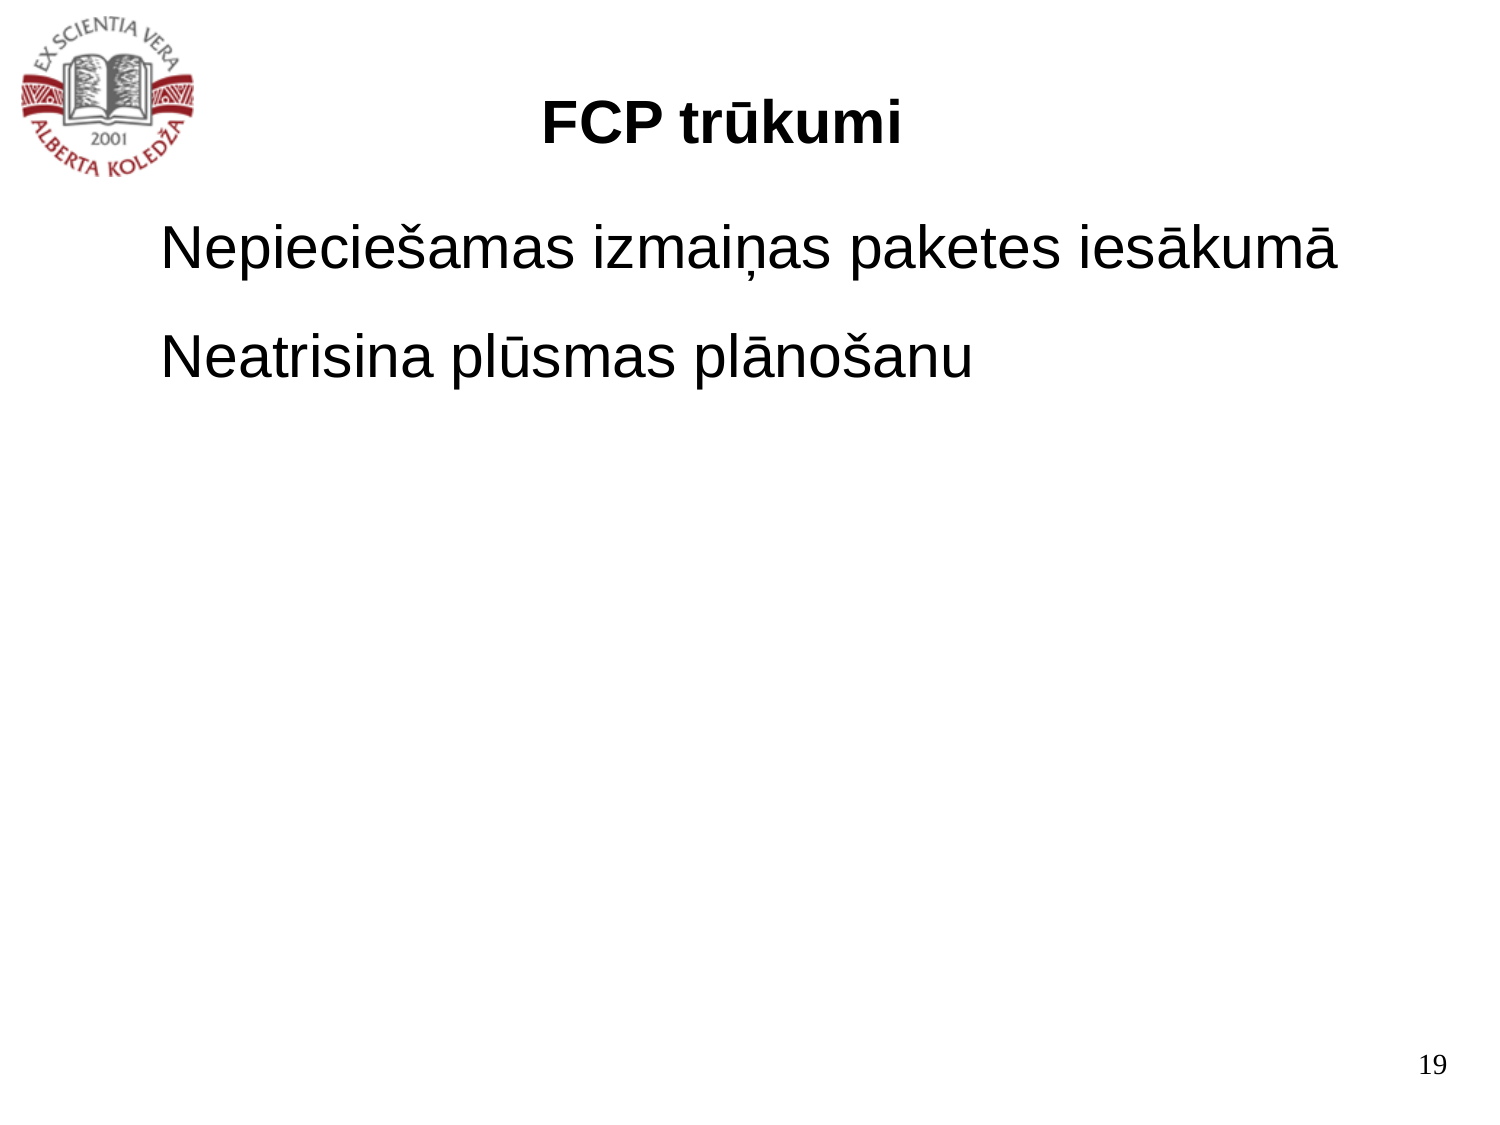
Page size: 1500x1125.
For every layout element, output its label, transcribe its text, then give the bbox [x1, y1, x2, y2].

list Nepieciešamas izmaiņas paketes iesākumā Neatrisina plūsmas plānošanu [74, 200, 1463, 1101]
picture [21, 16, 194, 177]
title FCP trūkumi [50, 62, 1374, 175]
text_box <skaitlis> [1312, 1037, 1463, 1101]
